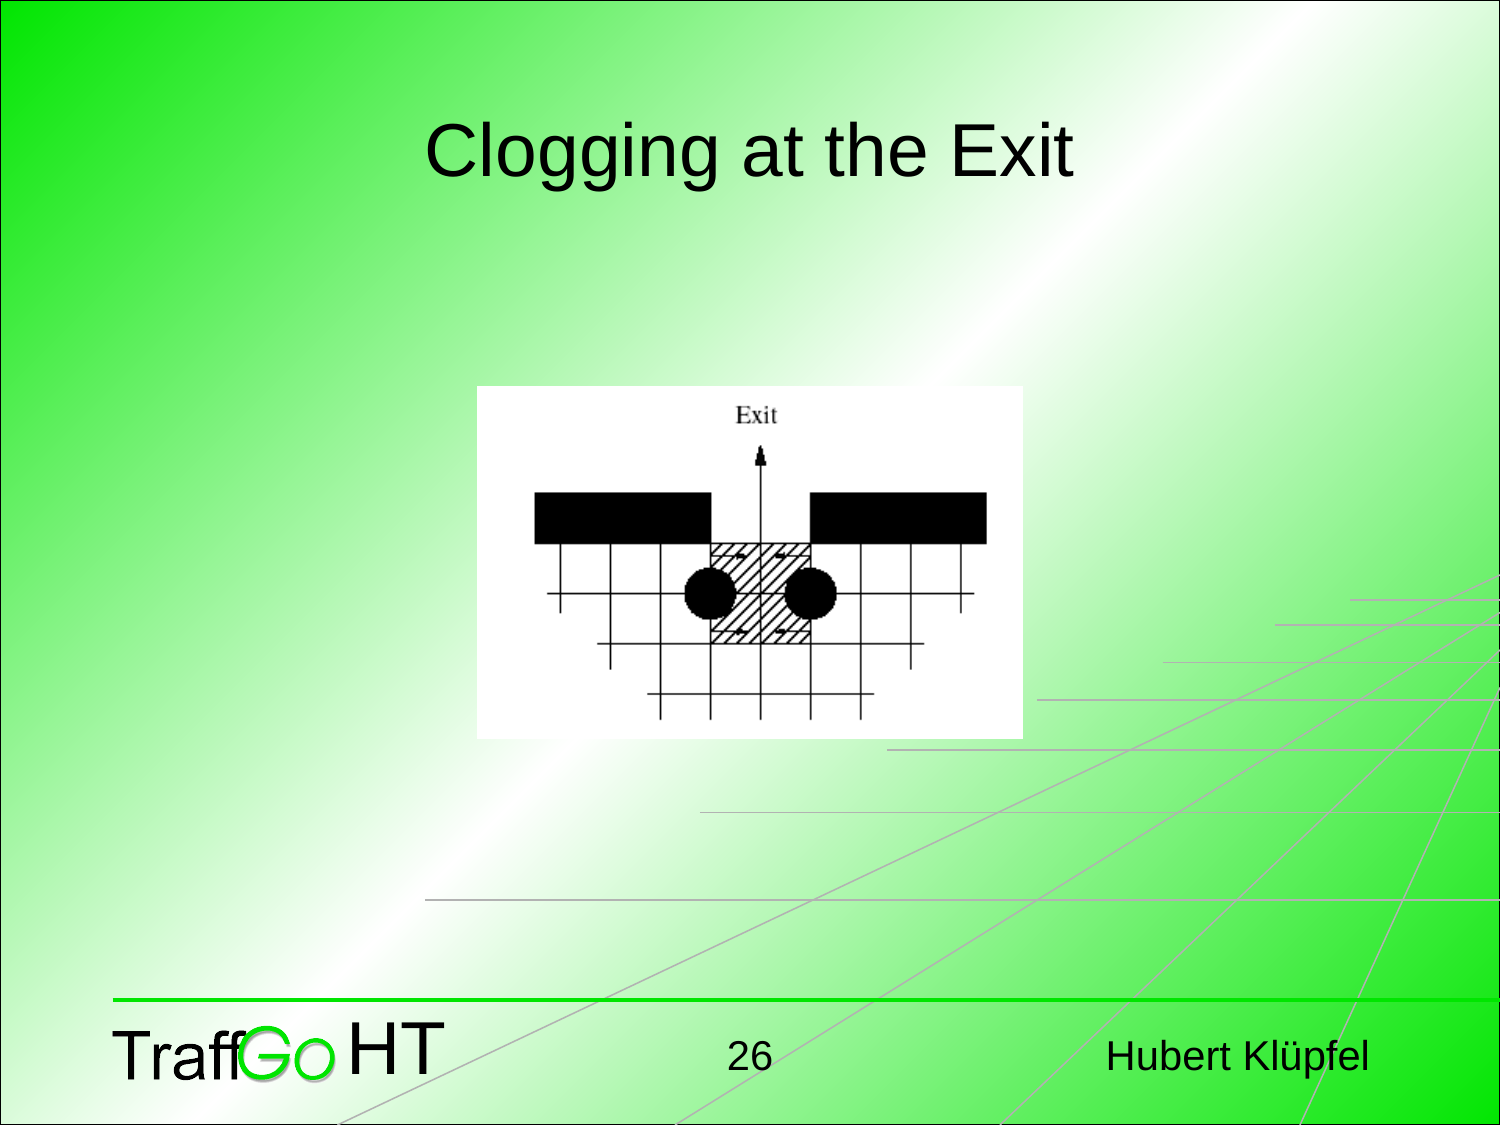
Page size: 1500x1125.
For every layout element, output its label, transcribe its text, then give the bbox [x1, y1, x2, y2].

title Clogging at the Exit [112, 97, 1388, 203]
picture [112, 1024, 338, 1085]
picture [477, 386, 1023, 739]
